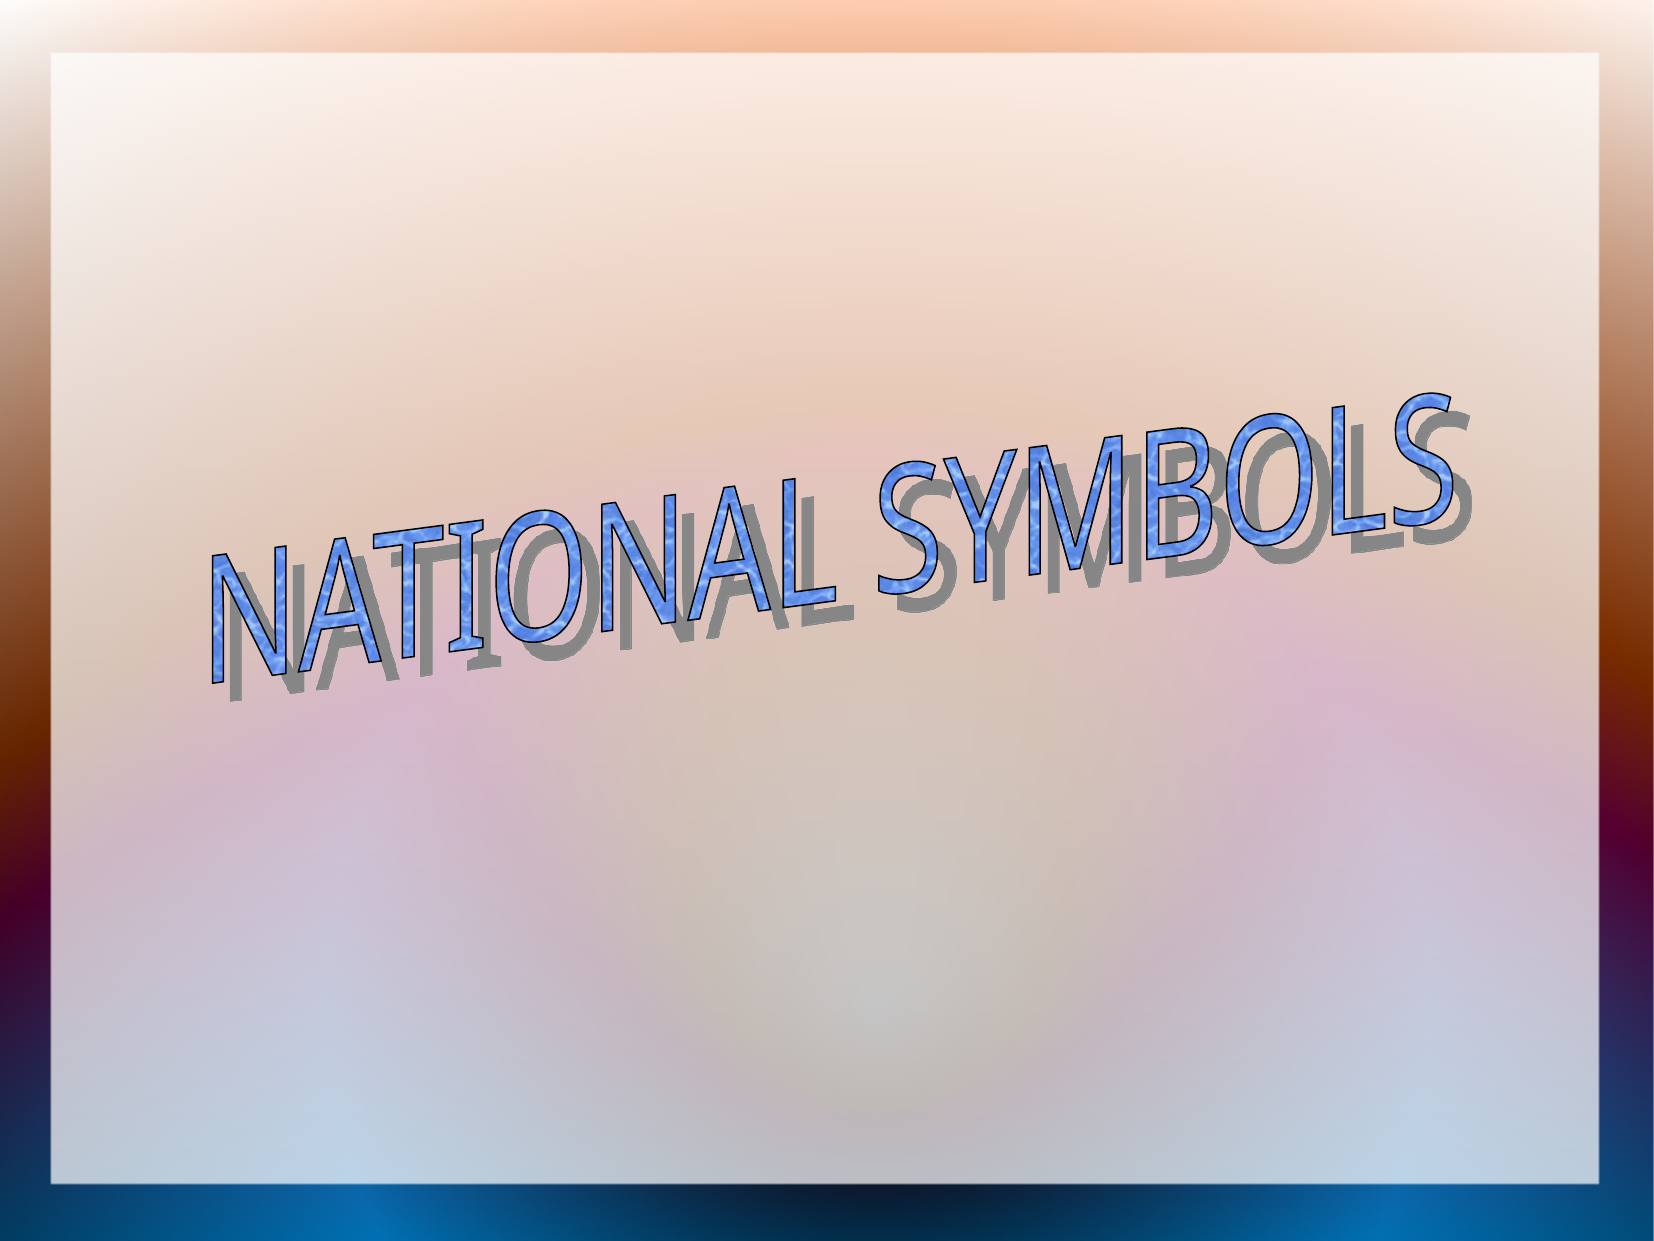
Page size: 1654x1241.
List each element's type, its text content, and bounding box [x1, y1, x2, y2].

text_box NATIONAL SYMBOLS [783, 478, 836, 608]
text_box NATIONAL SYMBOLS [943, 449, 1017, 583]
picture [0, 0, 1654, 1241]
text_box NATIONAL SYMBOLS [1146, 427, 1212, 560]
text_box NATIONAL SYMBOLS [1029, 435, 1122, 576]
text_box NATIONAL SYMBOLS [212, 546, 286, 684]
text_box NATIONAL SYMBOLS [373, 525, 443, 659]
text_box NATIONAL SYMBOLS [878, 461, 938, 595]
text_box NATIONAL SYMBOLS [298, 537, 382, 672]
text_box NATIONAL SYMBOLS [687, 486, 771, 621]
text_box NATIONAL SYMBOLS [449, 519, 483, 652]
text_box NATIONAL SYMBOLS [601, 494, 676, 632]
text_box NATIONAL SYMBOLS [496, 510, 582, 643]
text_box NATIONAL SYMBOLS [1226, 413, 1312, 546]
text_box NATIONAL SYMBOLS [1394, 393, 1453, 526]
text_box NATIONAL SYMBOLS [1332, 406, 1385, 535]
